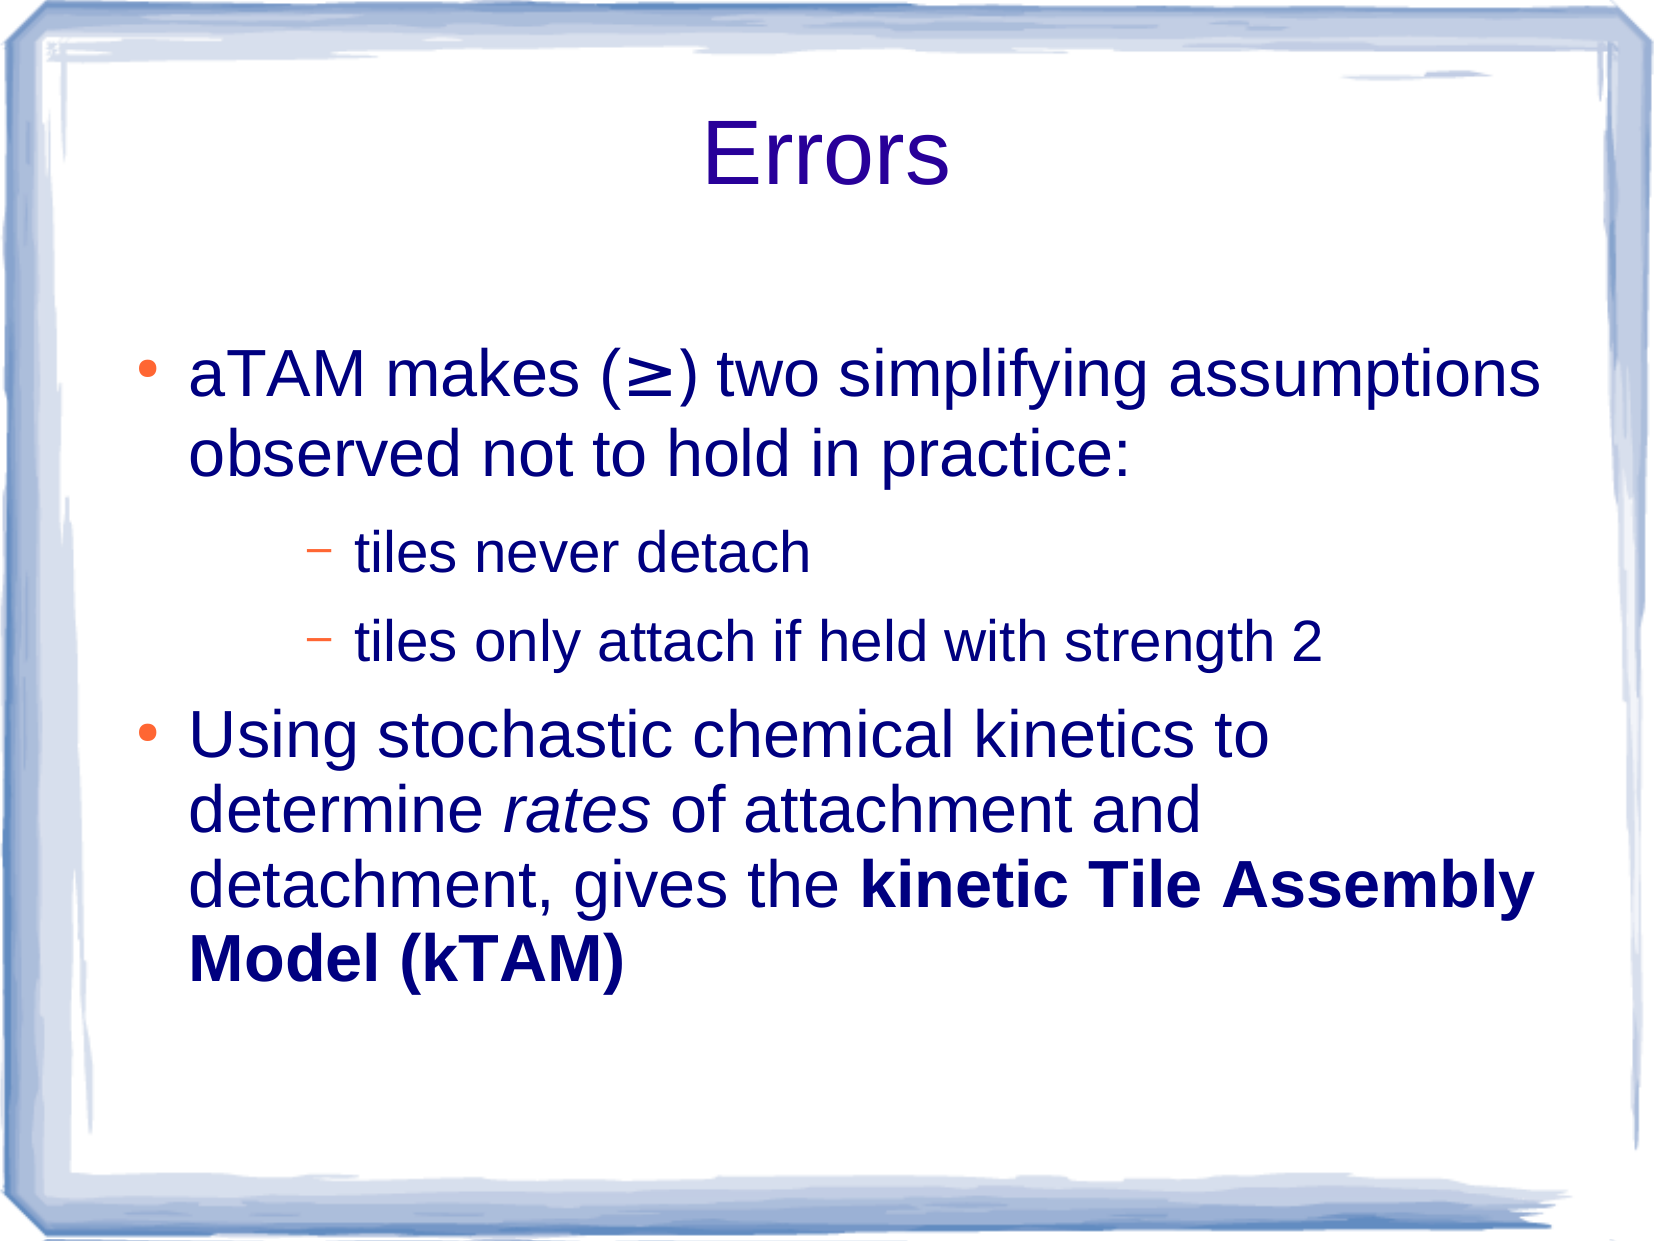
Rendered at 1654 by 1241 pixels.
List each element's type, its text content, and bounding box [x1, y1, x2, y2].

picture [0, 0, 1654, 1241]
title Errors [82, 49, 1571, 257]
list aTAM makes (≥) two simplifying assumptions observed not to hold in practice: tiles never detach tiles only attach if held with strength 2 Using stochastic chemical kinetics to determine rates of attachment and detachment, gives the kinetic Tile Assembly Model (kTAM) [118, 324, 1571, 1144]
